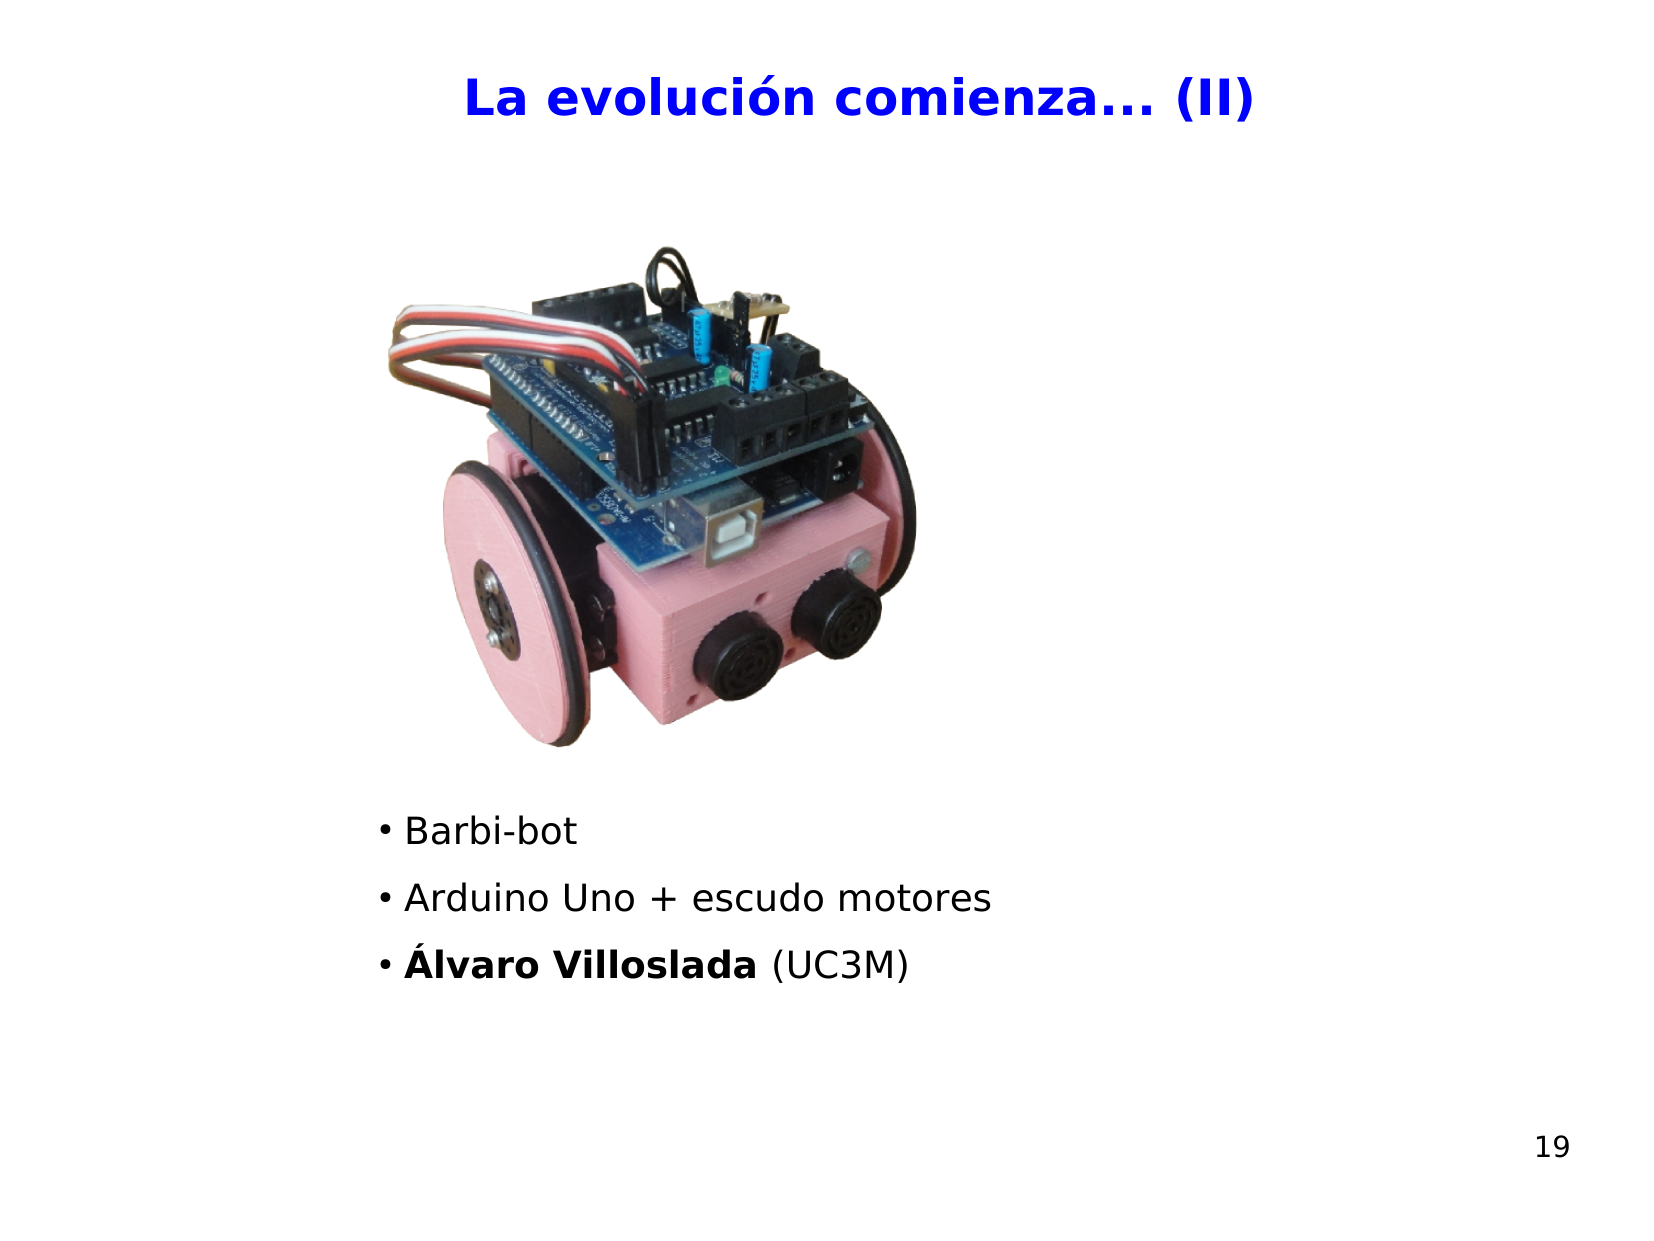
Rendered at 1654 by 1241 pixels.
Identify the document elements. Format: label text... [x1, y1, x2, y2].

picture [386, 243, 927, 754]
text_box Barbi-bot Arduino Uno + escudo motores Álvaro Villoslada (UC3M) [364, 801, 1206, 995]
text_box La evolución comienza... (II) [449, 61, 1273, 135]
